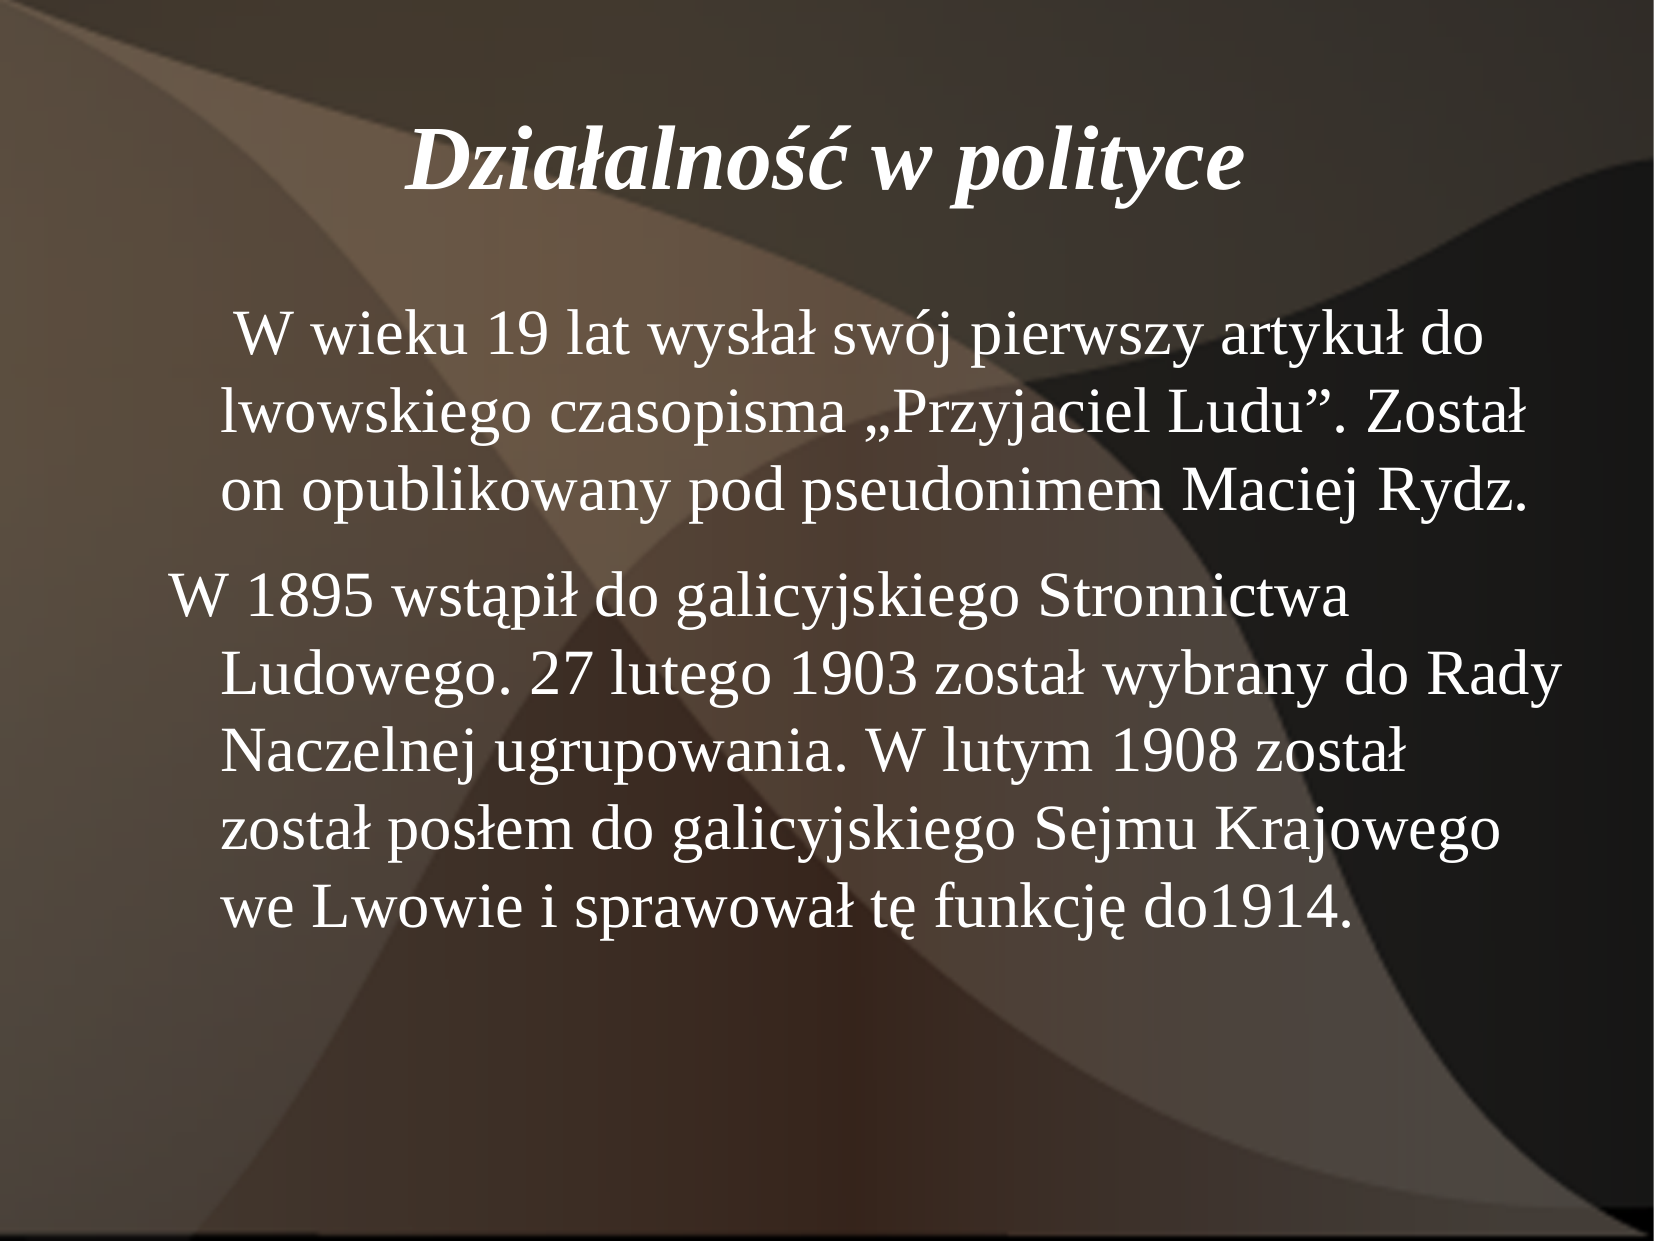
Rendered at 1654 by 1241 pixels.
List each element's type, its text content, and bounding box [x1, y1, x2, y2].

title Działalność w polityce [82, 49, 1571, 257]
list W wieku 19 lat wysłał swój pierwszy artykuł do lwowskiego czasopisma „Przyjaciel Ludu”. Został on opublikowany pod pseudonimem Maciej Rydz. W 1895 wstąpił do galicyjskiego Stronnictwa Ludowego. 27 lutego 1903 został wybrany do Rady Naczelnej ugrupowania. W lutym 1908 został został posłem do galicyjskiego Sejmu Krajowego we Lwowie i sprawował tę funkcję do1914. [82, 290, 1571, 1010]
